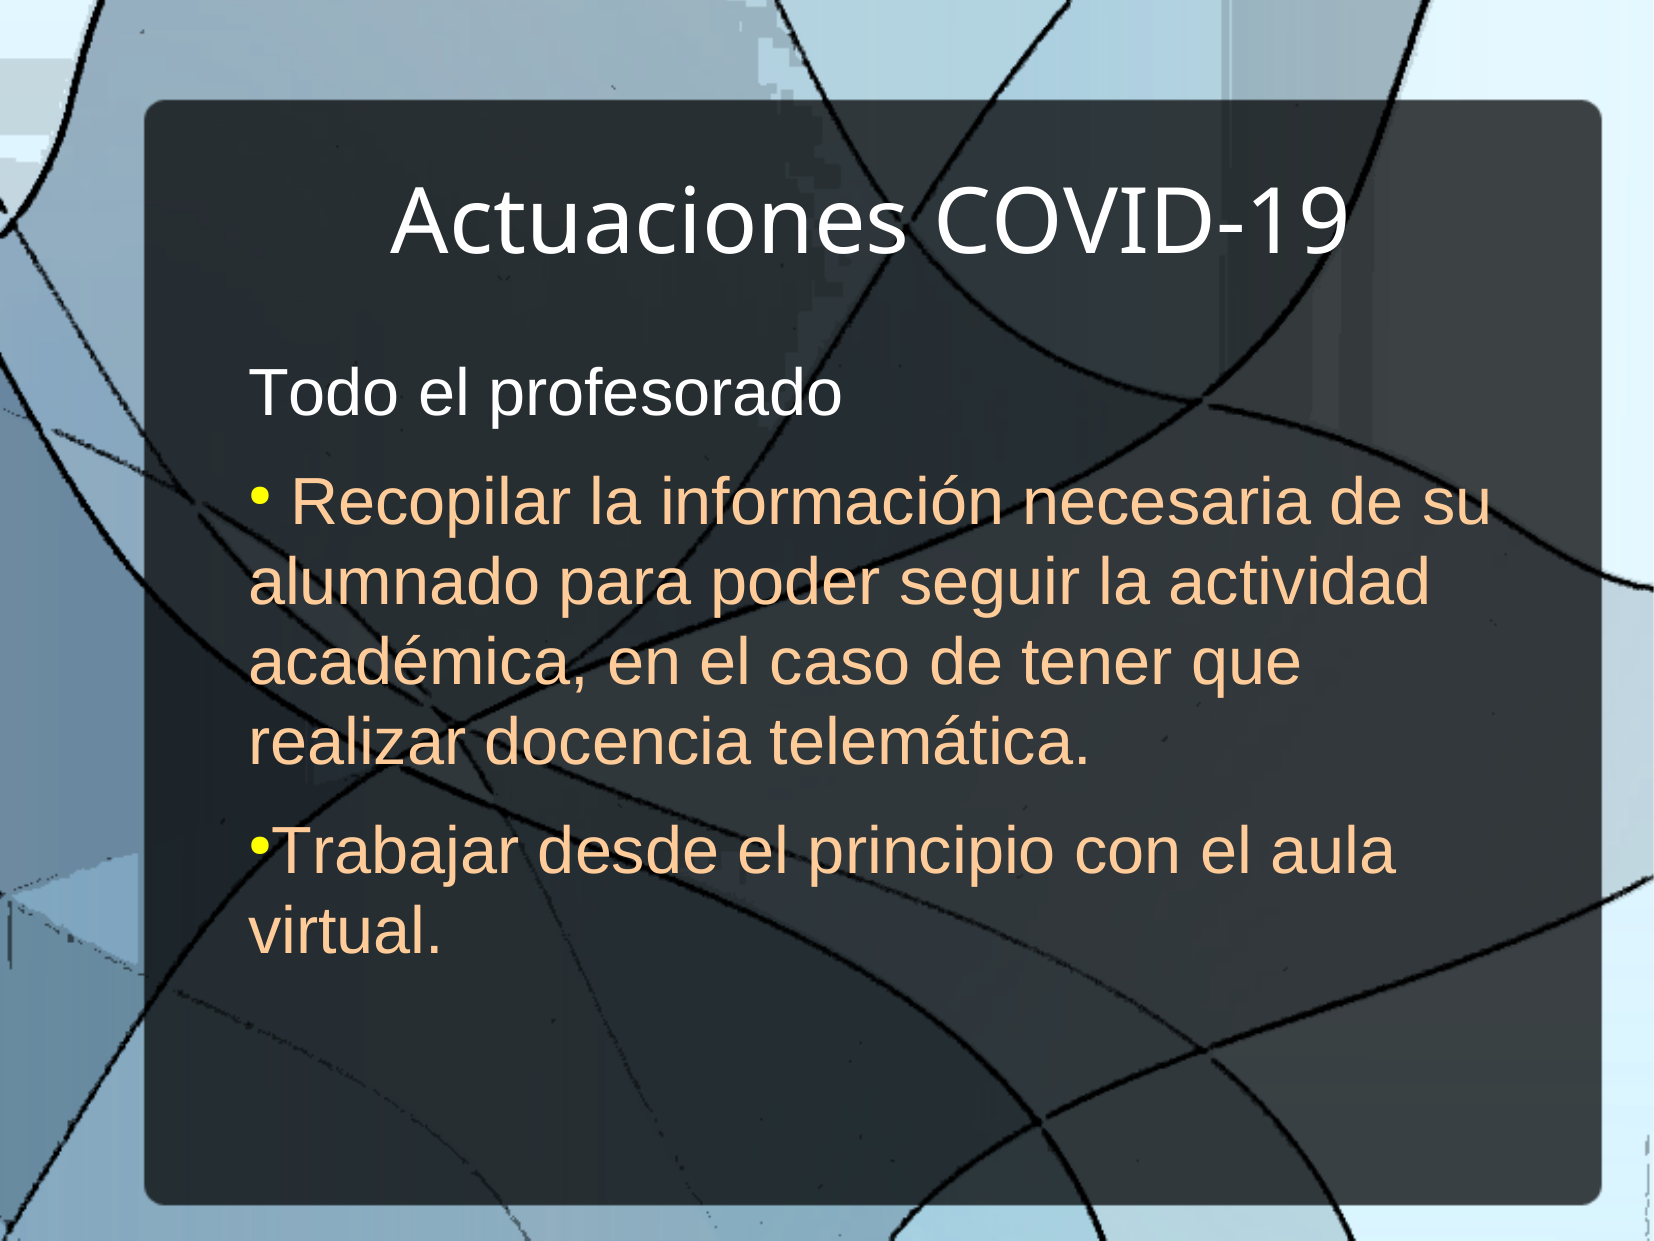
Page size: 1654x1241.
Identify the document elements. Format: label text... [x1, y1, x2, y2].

list Todo el profesorado Recopilar la información necesaria de su alumnado para poder seguir la actividad académica, en el caso de tener que realizar docencia telemática. Trabajar desde el principio con el aula virtual. [248, 348, 1512, 1016]
picture [0, 0, 1654, 1241]
title Actuaciones COVID-19 [159, 108, 1583, 325]
